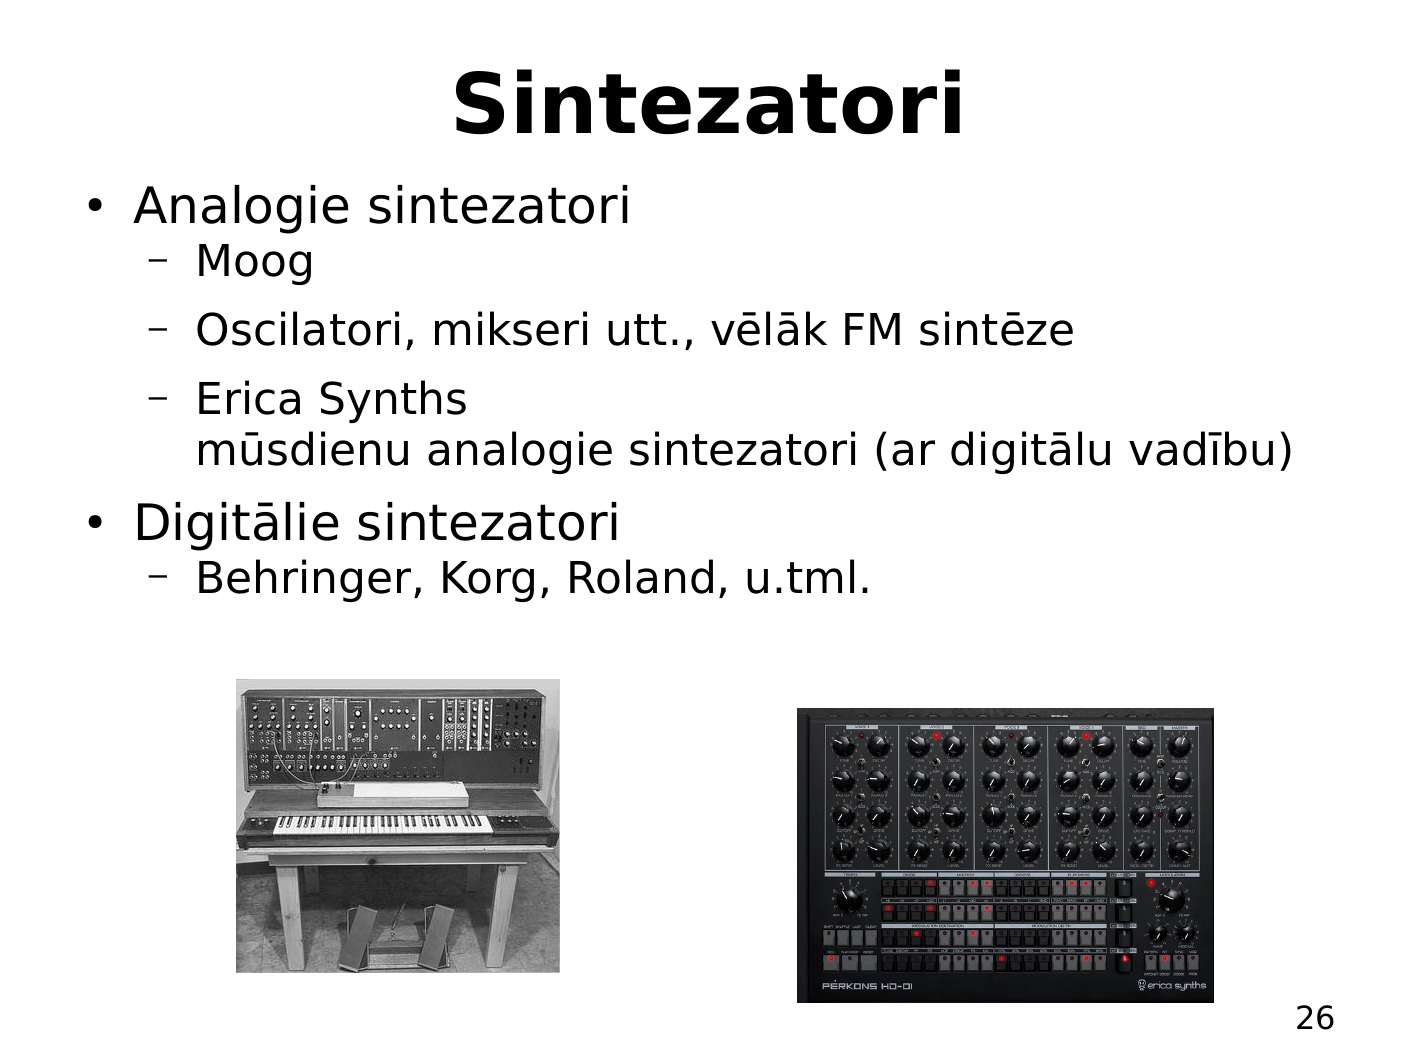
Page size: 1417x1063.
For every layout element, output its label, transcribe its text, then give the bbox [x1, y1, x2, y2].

picture [797, 708, 1214, 1003]
title Sintezatori [70, 42, 1346, 168]
picture [236, 679, 560, 973]
list Analogie sintezatori Moog Oscilatori, mikseri utt., vēlāk FM sintēze Erica Synths mūsdienu analogie sintezatori (ar digitālu vadību) Digitālie sintezatori Behringer, Korg, Roland, u.tml. [70, 177, 1300, 621]
